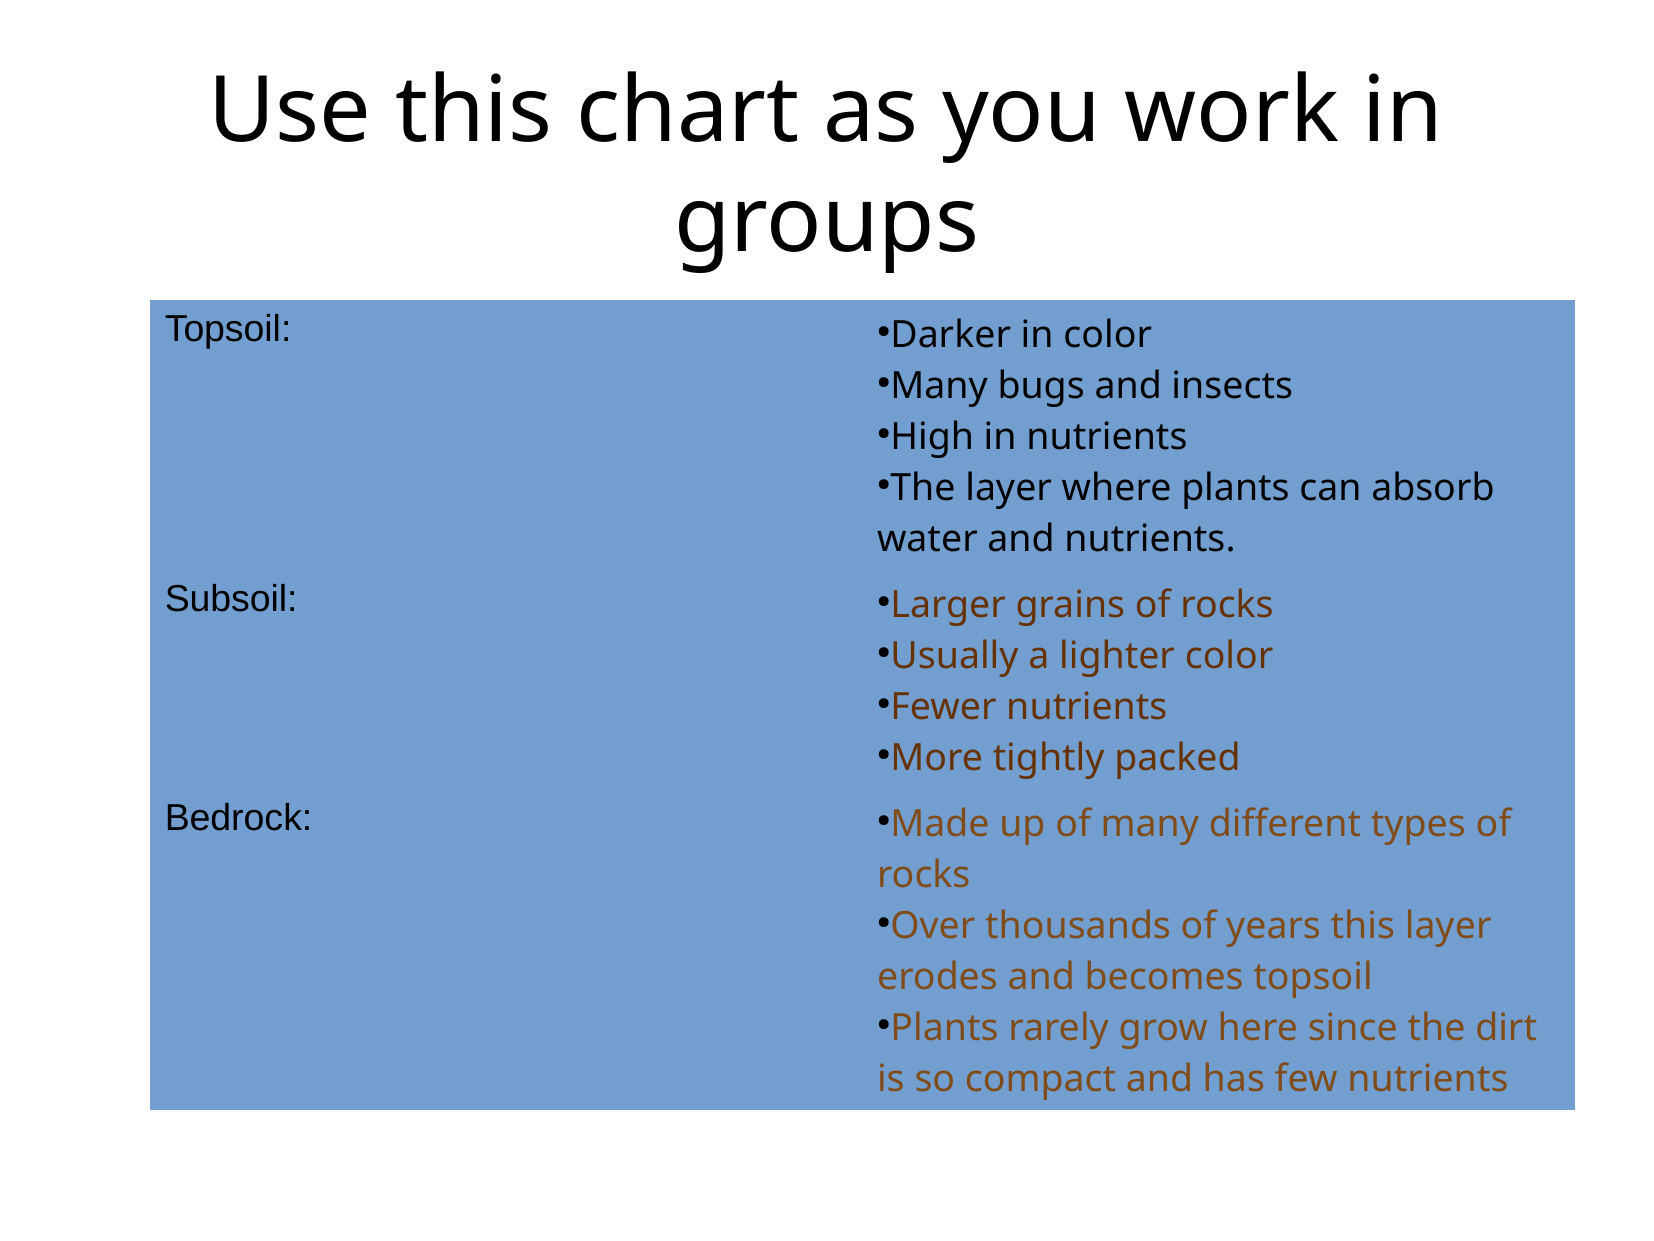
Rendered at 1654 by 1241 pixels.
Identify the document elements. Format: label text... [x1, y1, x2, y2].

title Use this chart as you work in groups [82, 49, 1571, 257]
table_cell Subsoil: [150, 570, 862, 789]
table_cell Made up of many different types of rocks Over thousands of years this layer erodes and becomes topsoil Plants rarely grow here since the dirt is so compact and has few nutrients [862, 789, 1575, 1110]
table_header Topsoil: [150, 300, 862, 570]
table_cell Larger grains of rocks Usually a lighter color Fewer nutrients More tightly packed [862, 570, 1575, 789]
table_header Darker in color Many bugs and insects High in nutrients The layer where plants can absorb water and nutrients. [862, 300, 1575, 570]
table_cell Bedrock: [150, 789, 862, 1110]
